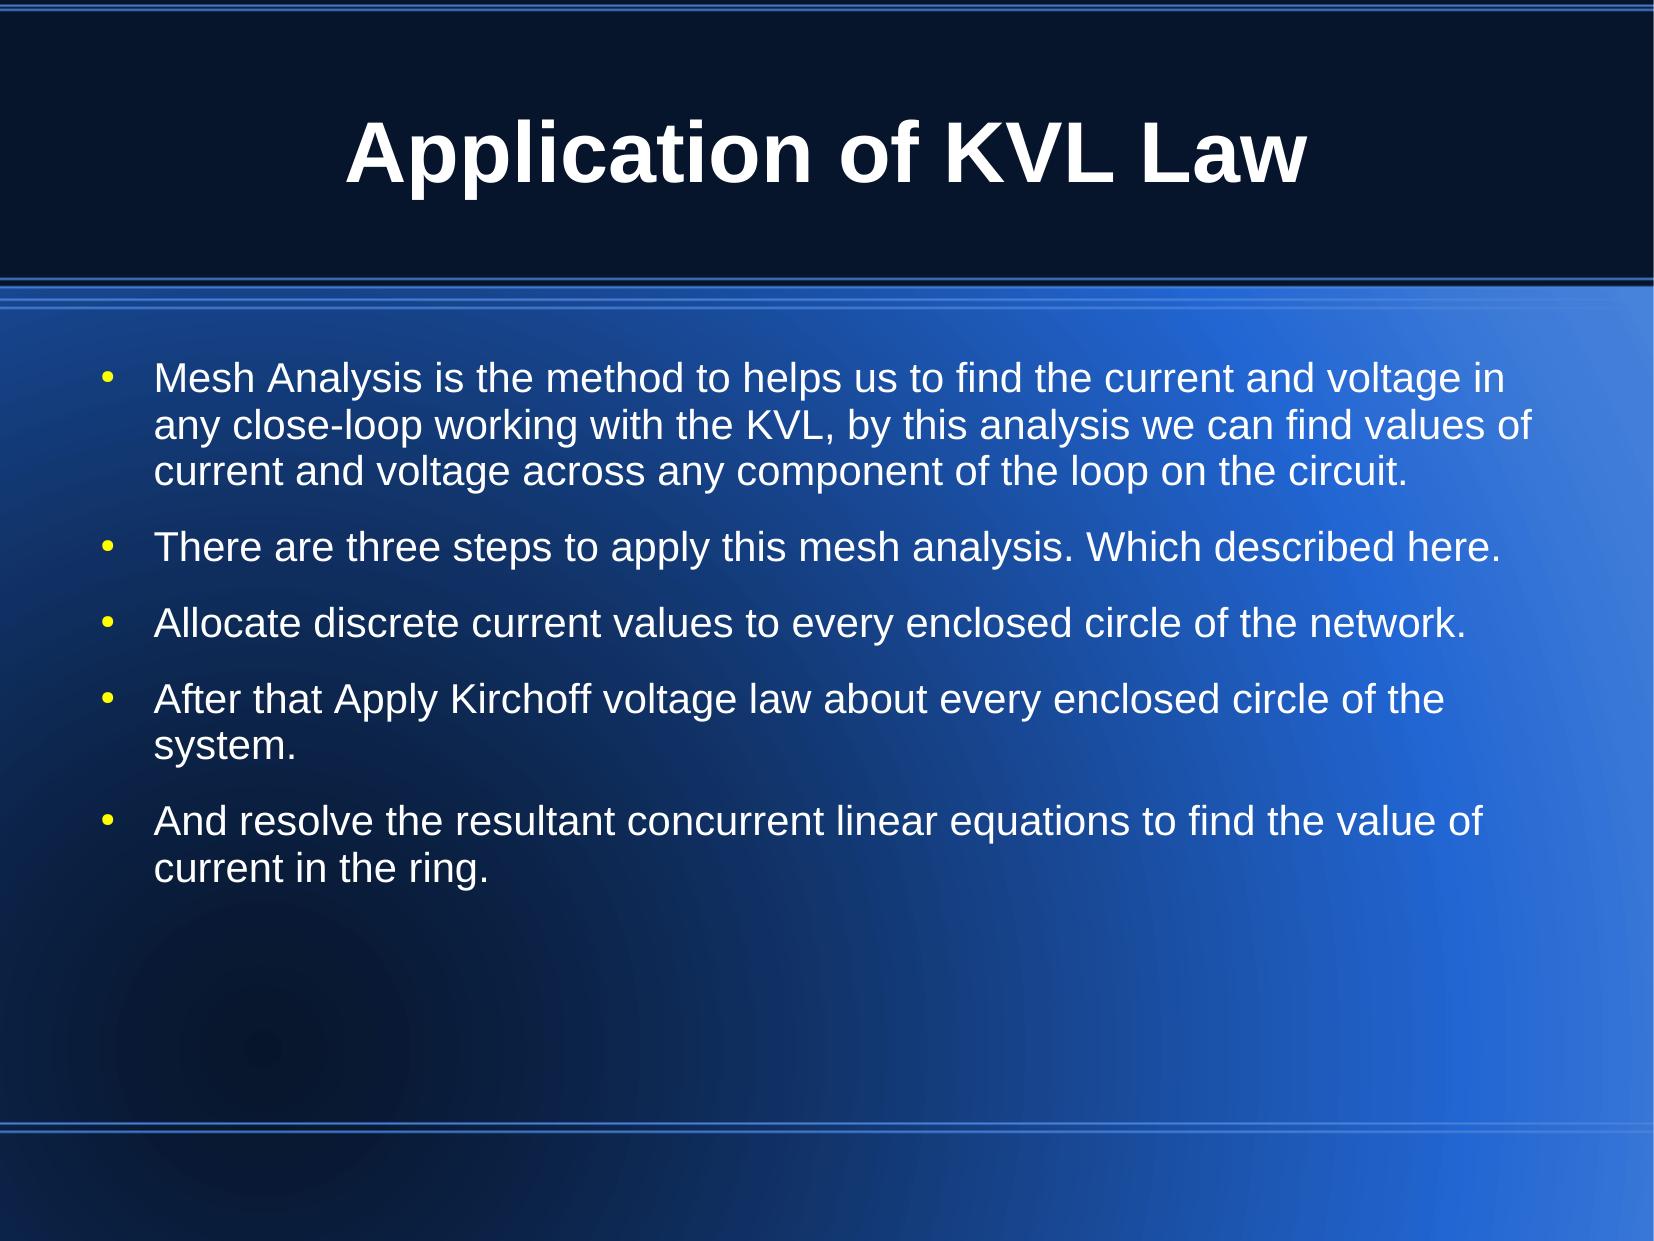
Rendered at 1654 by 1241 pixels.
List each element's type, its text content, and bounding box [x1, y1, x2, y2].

title Application of KVL Law [82, 49, 1571, 257]
picture [0, 0, 1654, 1241]
list Mesh Analysis is the method to helps us to find the current and voltage in any close-loop working with the KVL, by this analysis we can find values of current and voltage across any component of the loop on the circuit. There are three steps to apply this mesh analysis. Which described here. Allocate discrete current values to every enclosed circle of the network. After that Apply Kirchoff voltage law about every enclosed circle of the system. And resolve the resultant concurrent linear equations to find the value of current in the ring. [82, 355, 1571, 1058]
